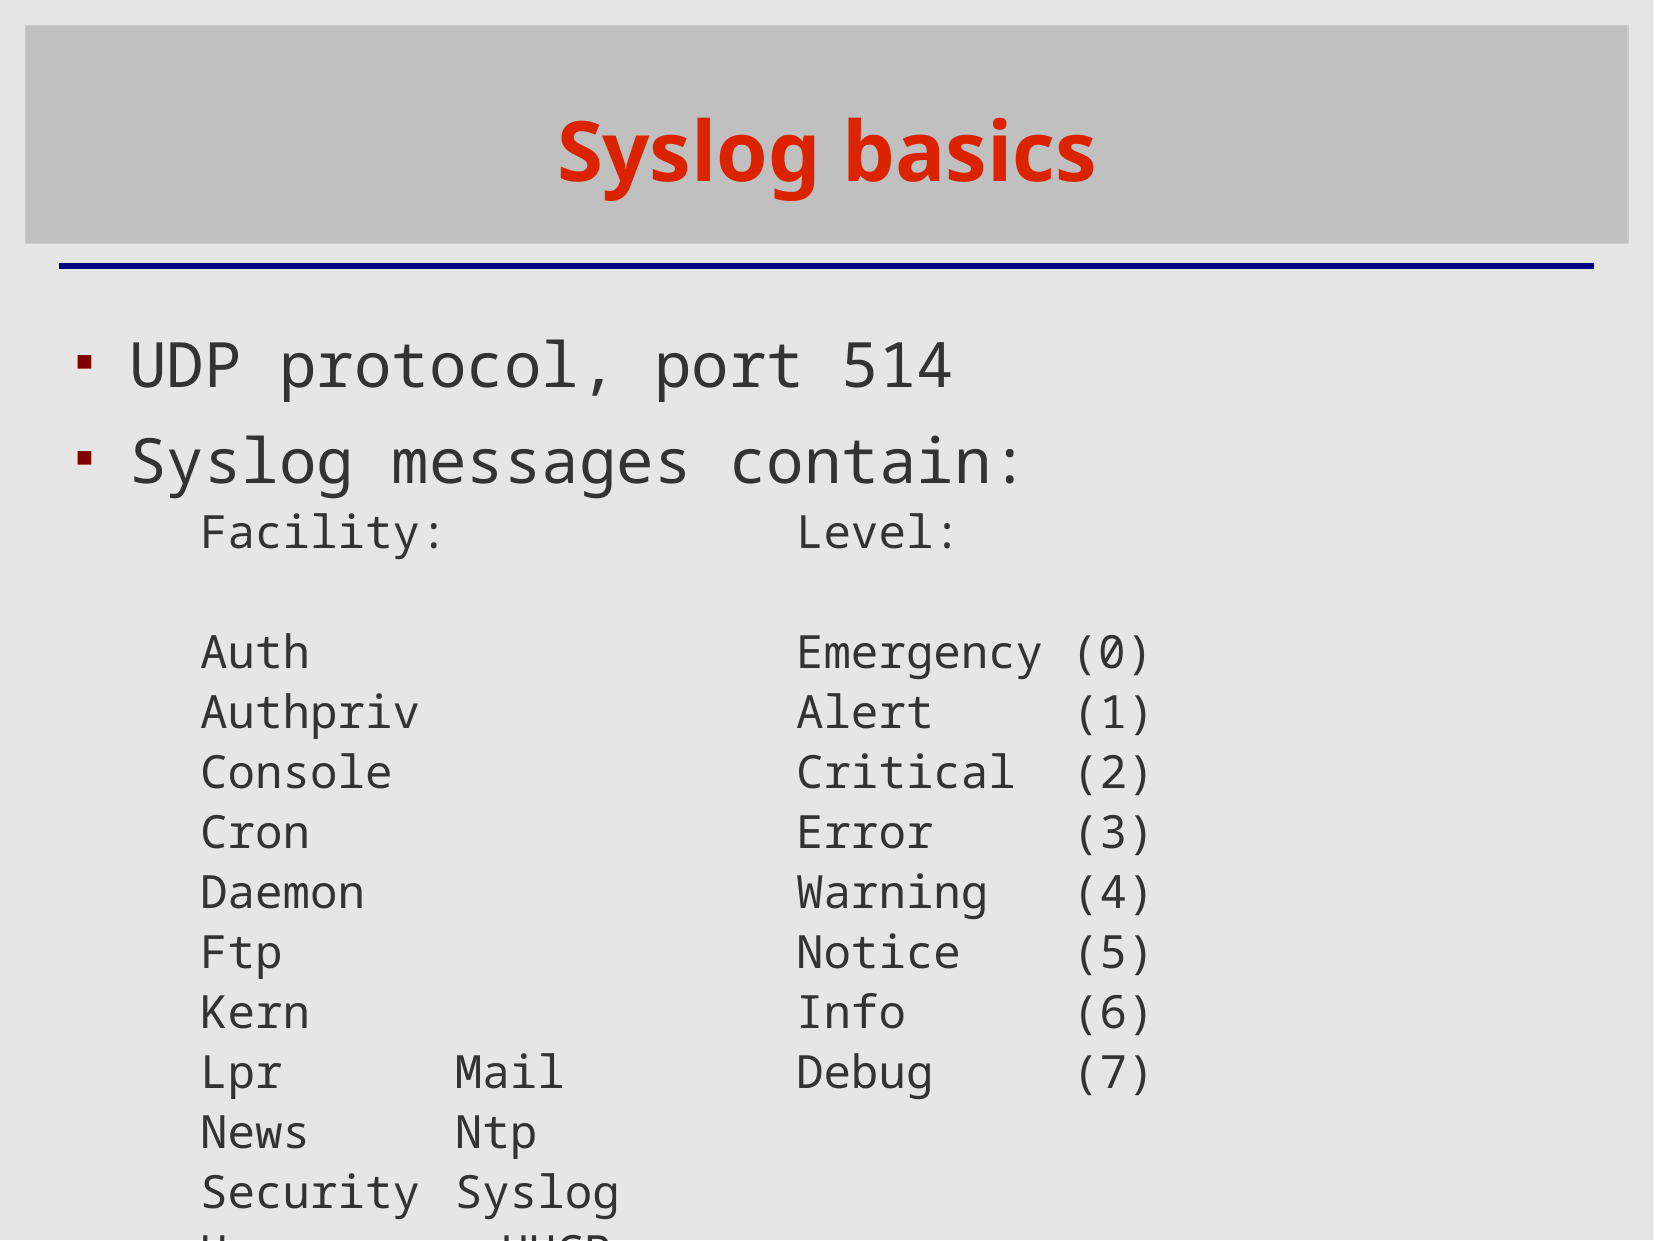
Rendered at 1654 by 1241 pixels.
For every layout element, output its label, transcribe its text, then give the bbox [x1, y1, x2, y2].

list UDP protocol, port 514 Syslog messages contain: Facility: Level: Auth Emergency (0) Authpriv Alert (1) Console Critical (2) Cron Error (3) Daemon Warning (4) Ftp Notice (5) Kern Info (6) Lpr Mail Debug (7) News Ntp Security Syslog User UUCP Local0 ...Local7 [59, 322, 1594, 1207]
title Syslog basics [121, 46, 1534, 253]
